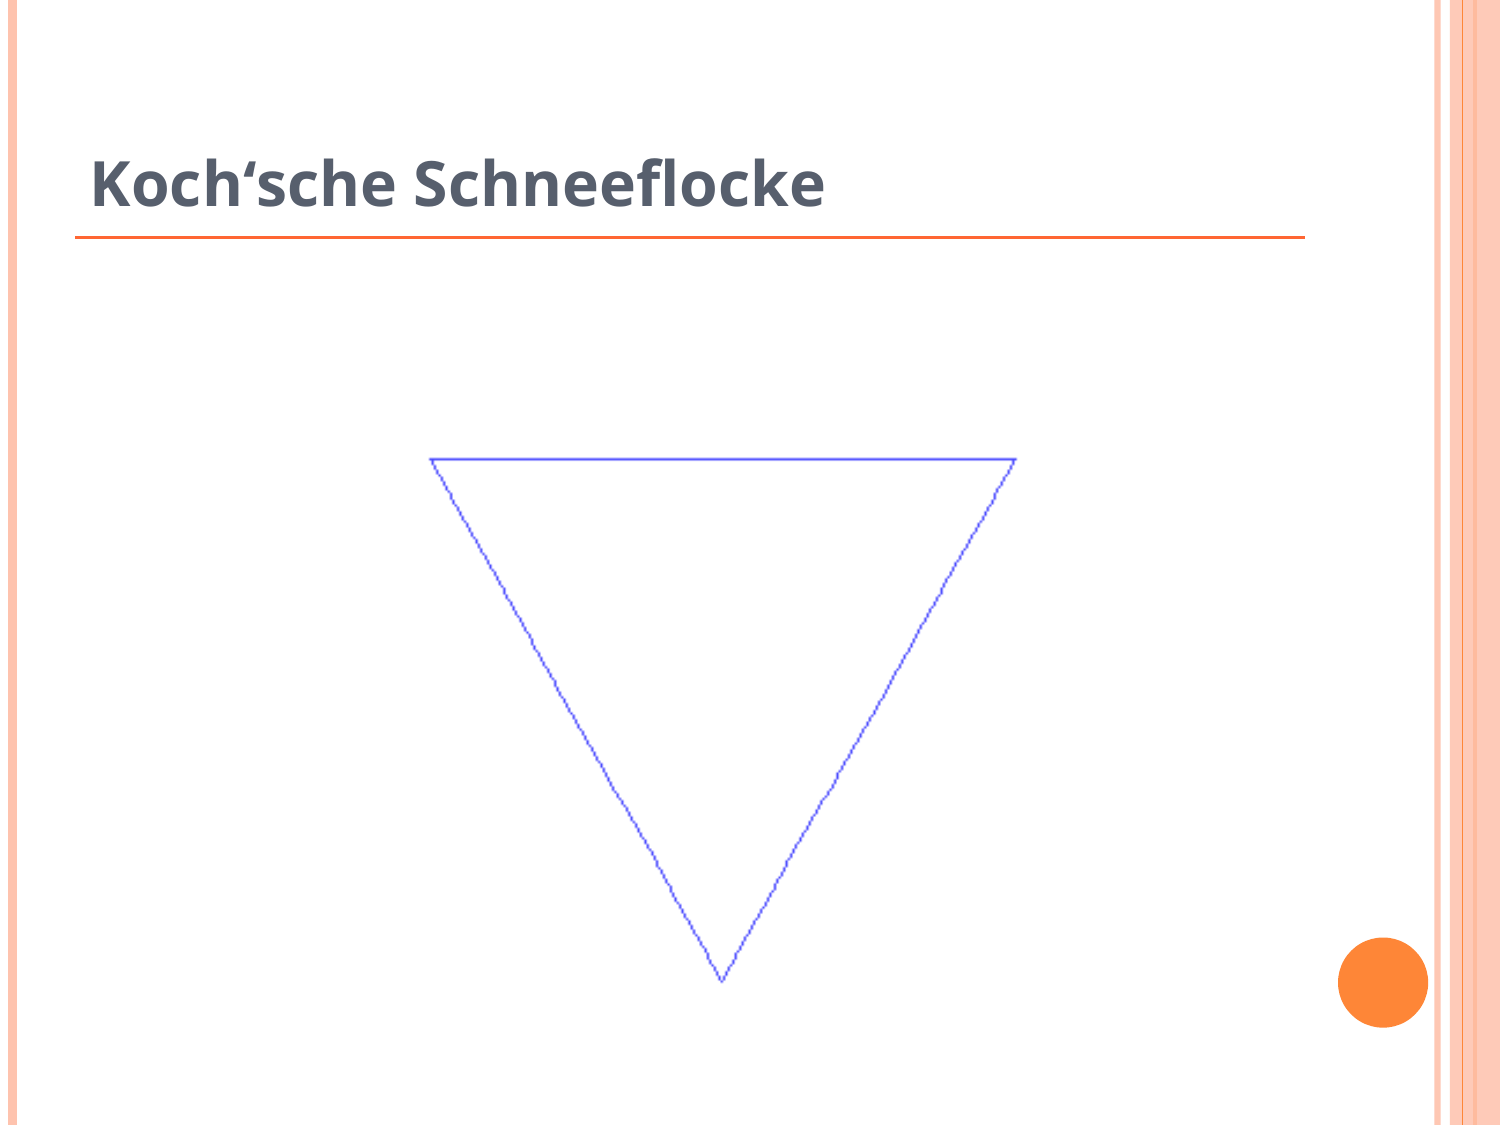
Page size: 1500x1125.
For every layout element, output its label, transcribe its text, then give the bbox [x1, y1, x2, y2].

picture [372, 267, 1066, 988]
title Koch‘sche Schneeflocke [74, 44, 1300, 233]
